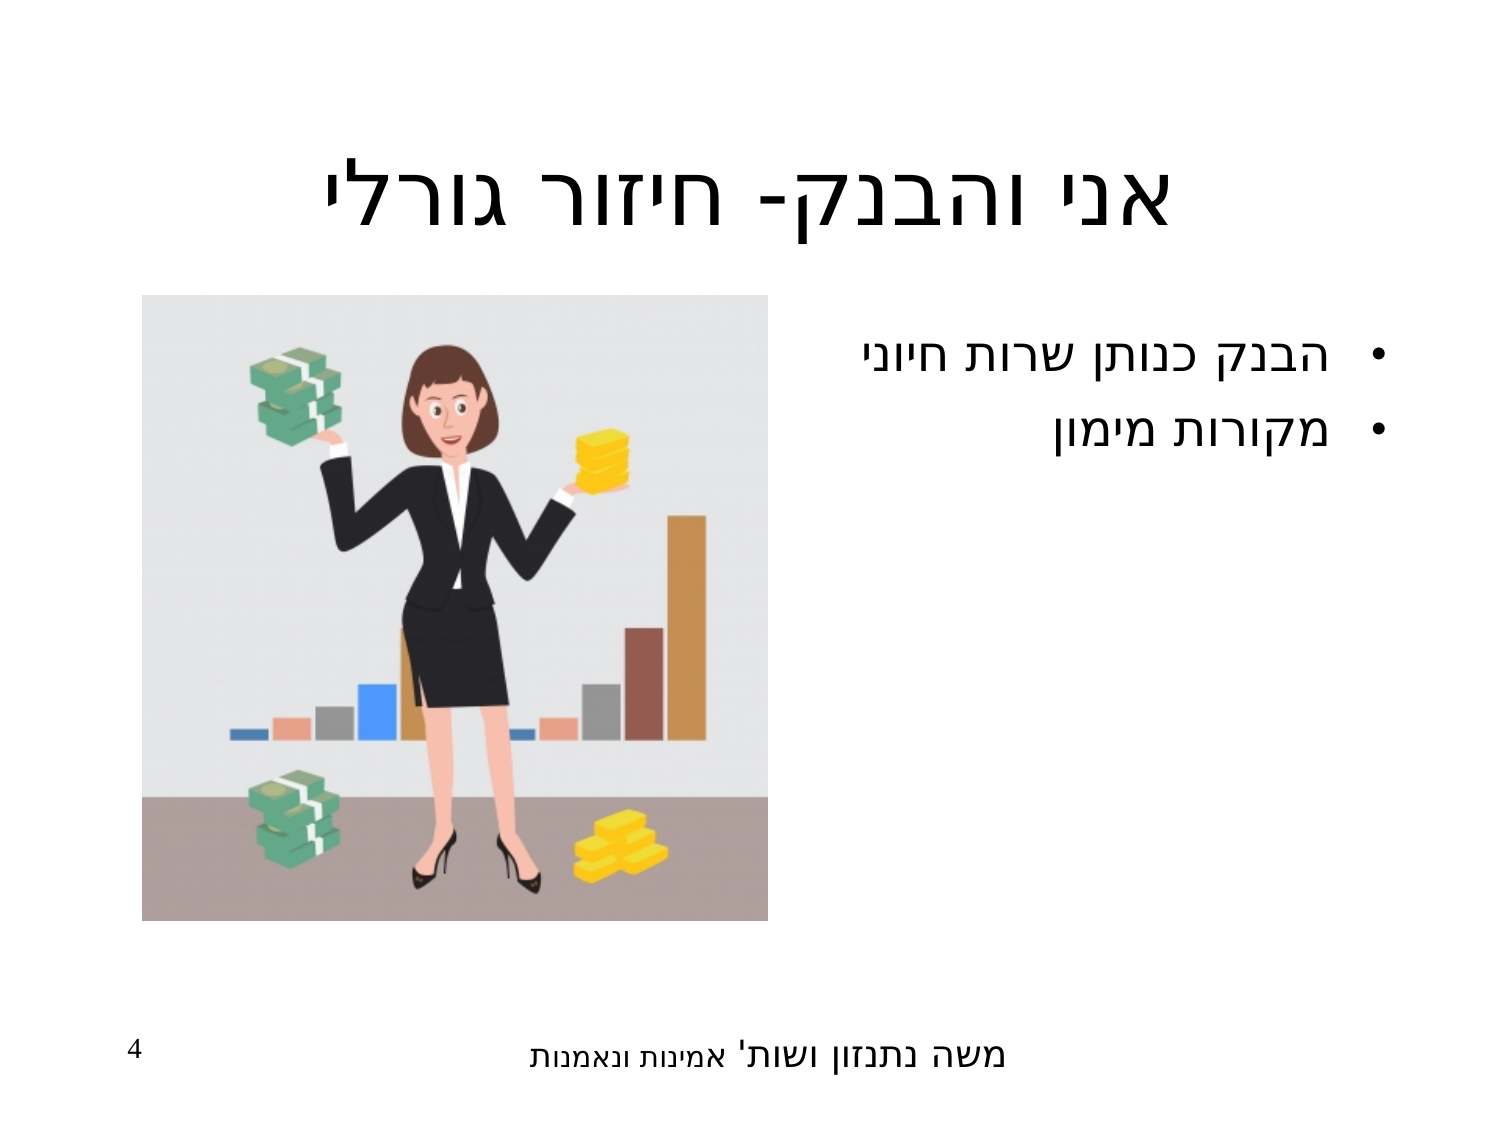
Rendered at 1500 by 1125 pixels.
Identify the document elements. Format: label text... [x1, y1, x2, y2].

list הבנק כנותן שרות חיוני מקורות מימון [797, 324, 1388, 978]
picture [142, 295, 768, 921]
title אני והבנק- חיזור גורלי [112, 99, 1388, 288]
